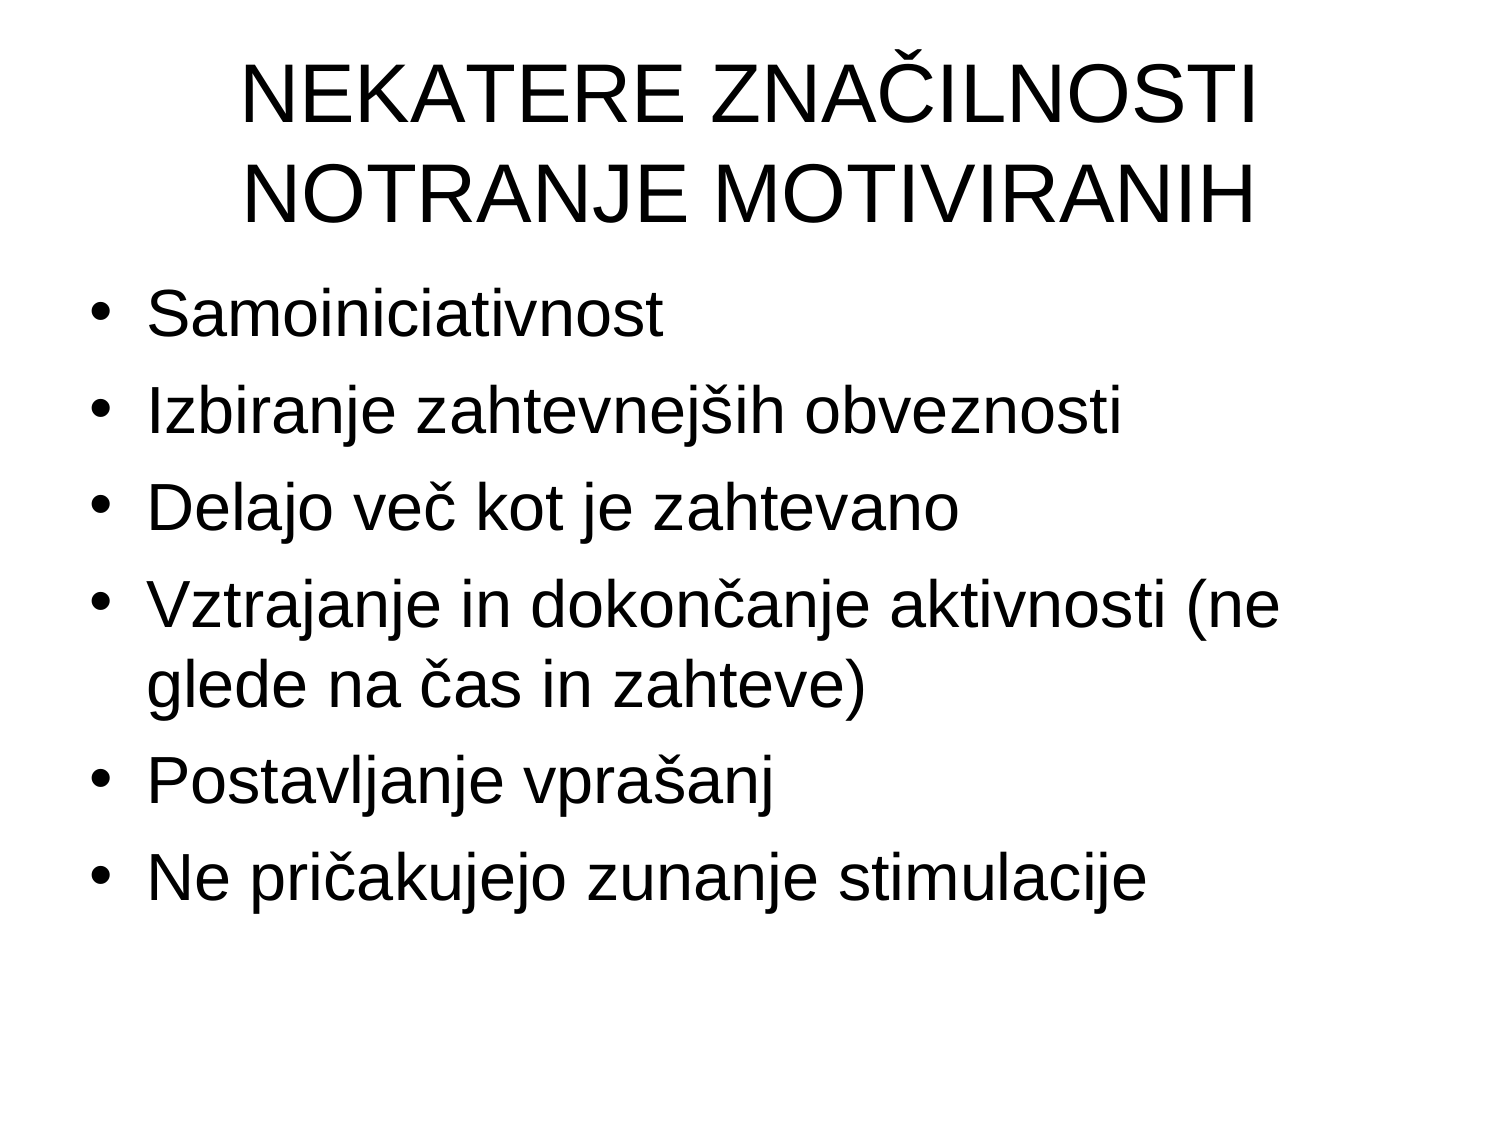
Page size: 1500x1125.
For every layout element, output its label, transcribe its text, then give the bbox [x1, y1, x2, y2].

title NEKATERE ZNAČILNOSTI NOTRANJE MOTIVIRANIH [75, 31, 1426, 247]
list Samoiniciativnost Izbiranje zahtevnejših obveznosti Delajo več kot je zahtevano Vztrajanje in dokončanje aktivnosti (ne glede na čas in zahteve) Postavljanje vprašanj Ne pričakujejo zunanje stimulacije [75, 262, 1426, 1006]
